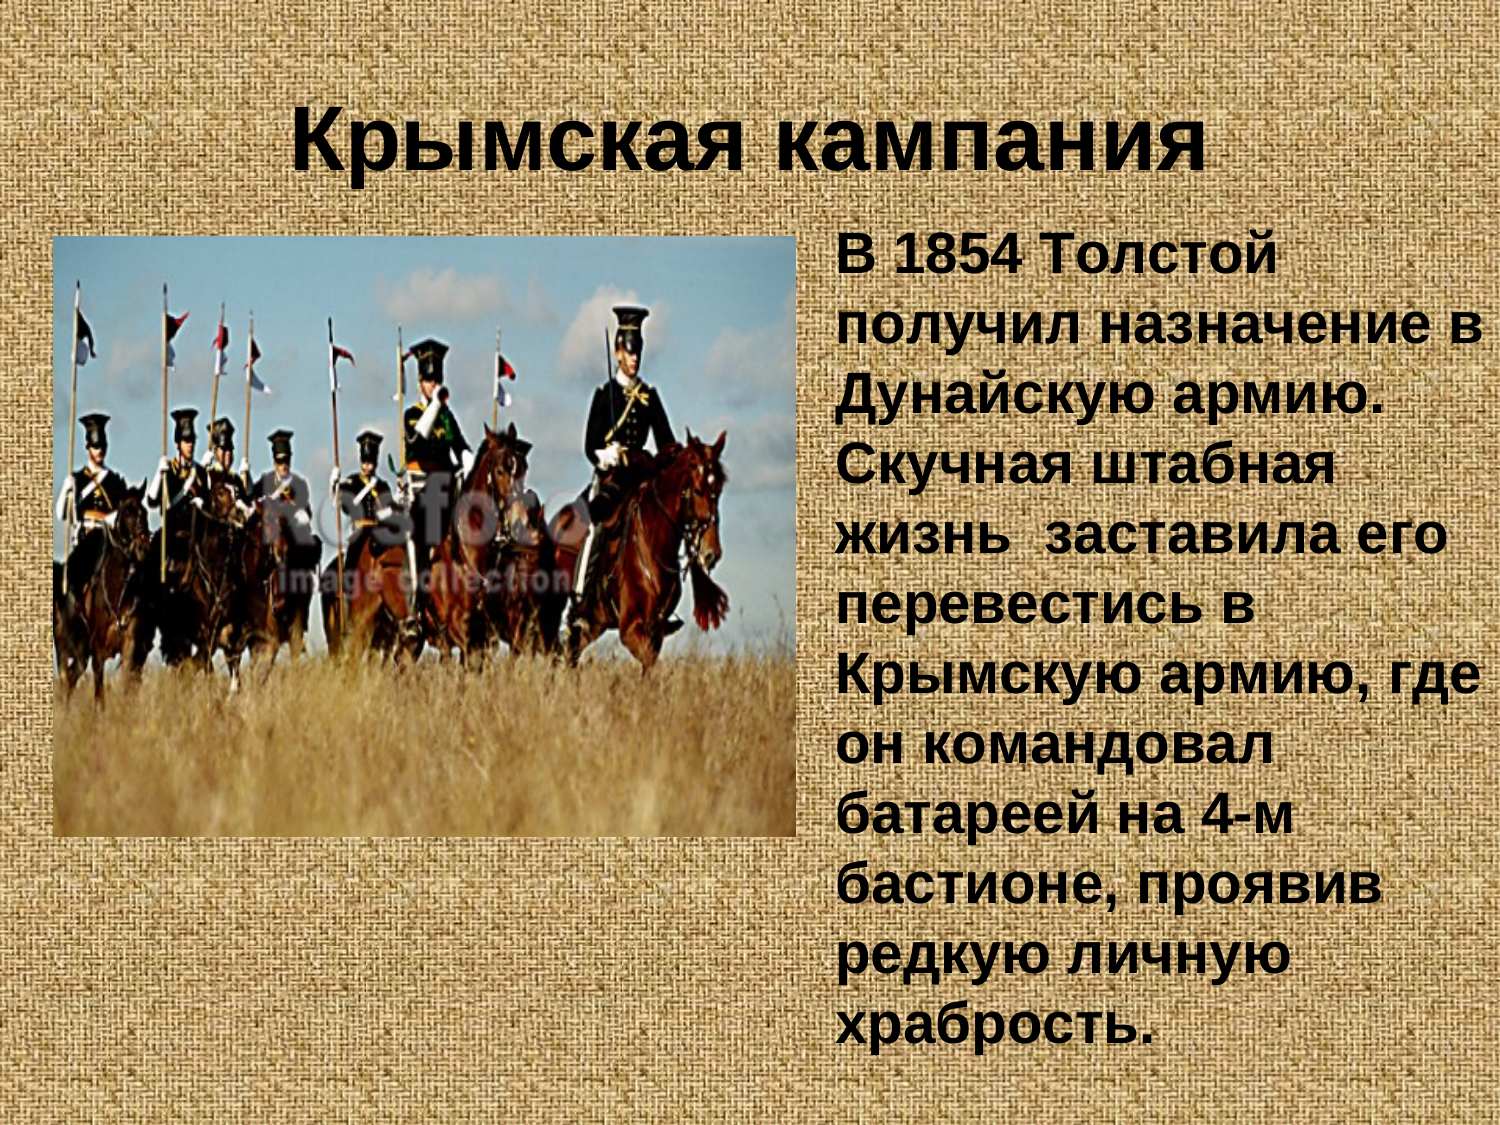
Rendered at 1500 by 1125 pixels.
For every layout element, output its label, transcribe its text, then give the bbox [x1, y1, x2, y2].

text_box В 1854 Толстой получил назначение в Дунайскую армию. Скучная штабная жизнь заставила его перевестись в Крымскую армию, где он командовал батареей на 4-м бастионе, проявив редкую личную храбрость. [820, 207, 1500, 1064]
picture [0, 0, 1500, 1125]
text_box [53, 236, 796, 838]
title Крымская кампания [75, 45, 1426, 233]
